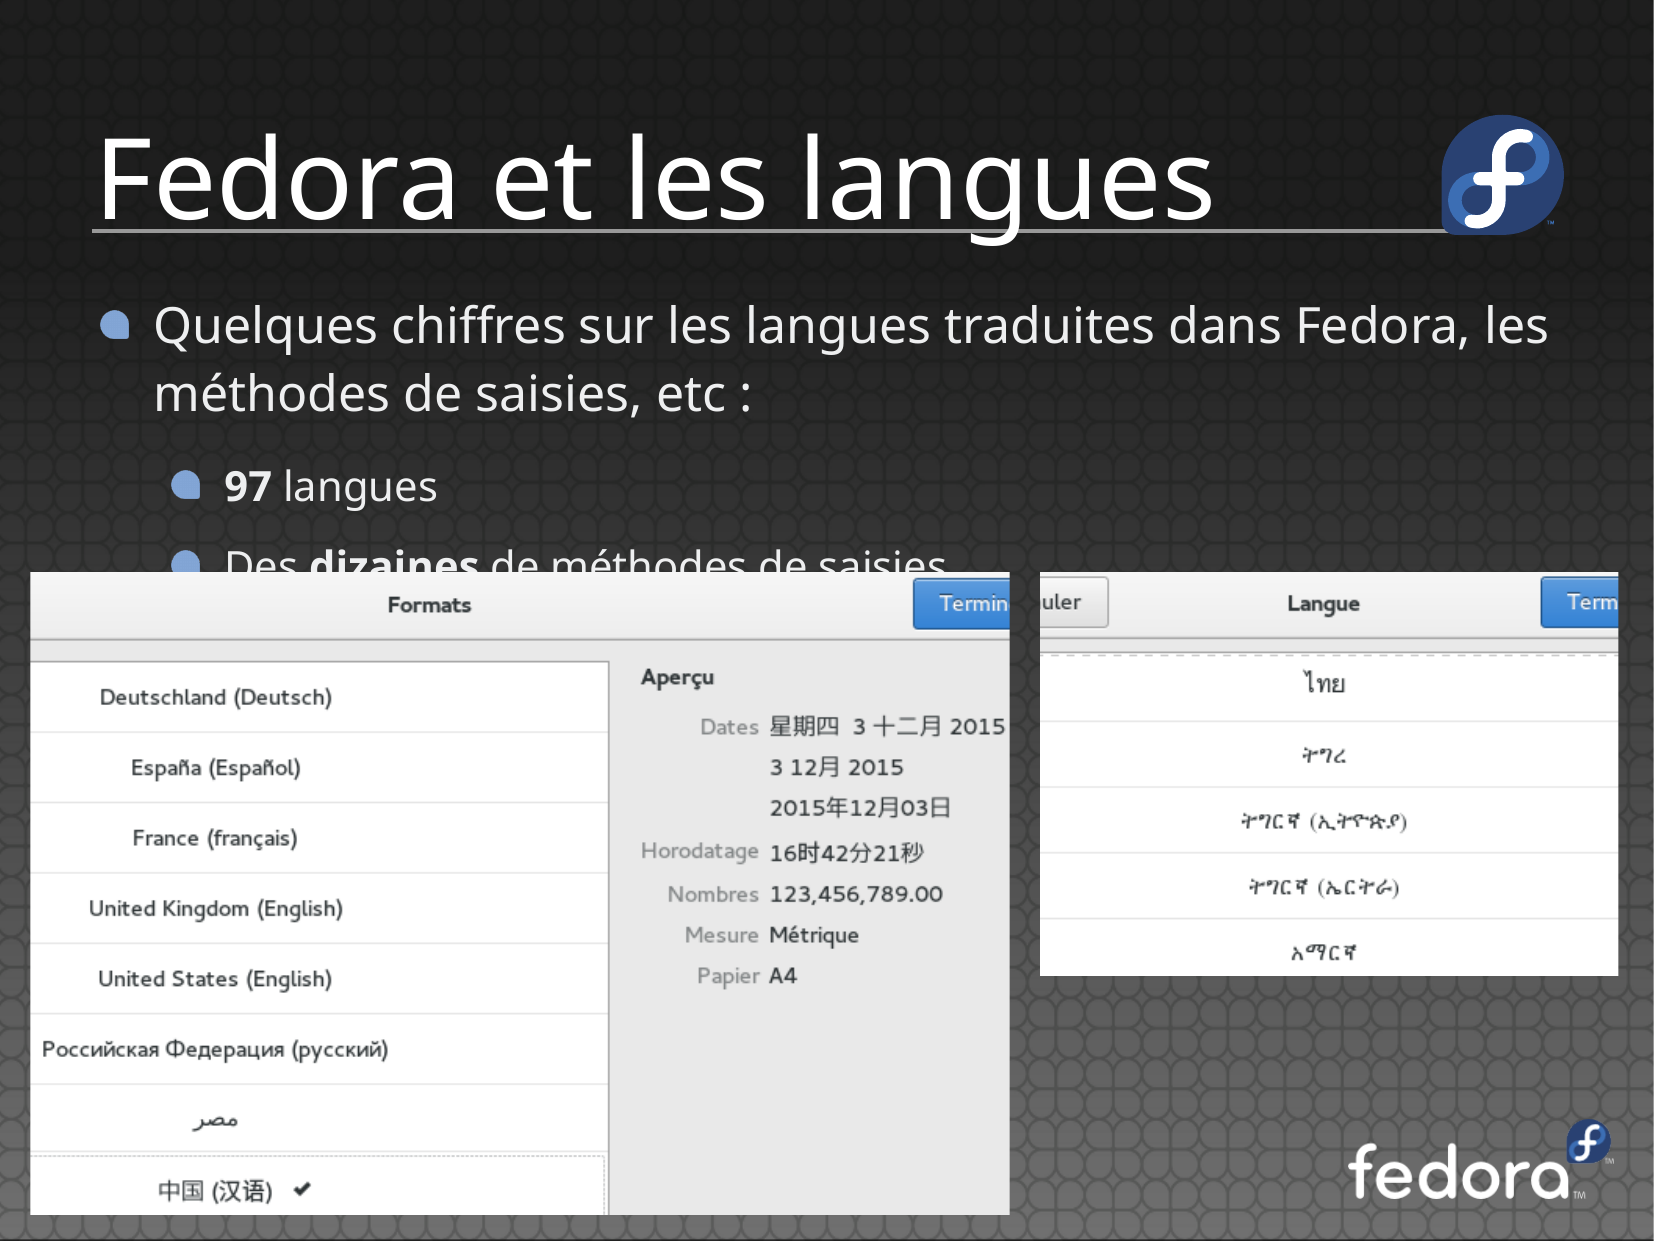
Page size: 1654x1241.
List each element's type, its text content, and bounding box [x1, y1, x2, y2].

list Quelques chiffres sur les langues traduites dans Fedora, les méthodes de saisies, etc : 97 langues Des dizaines de méthodes de saisies [82, 290, 1571, 595]
picture [0, 0, 1654, 1241]
title Fedora et les langues [94, 100, 1426, 251]
